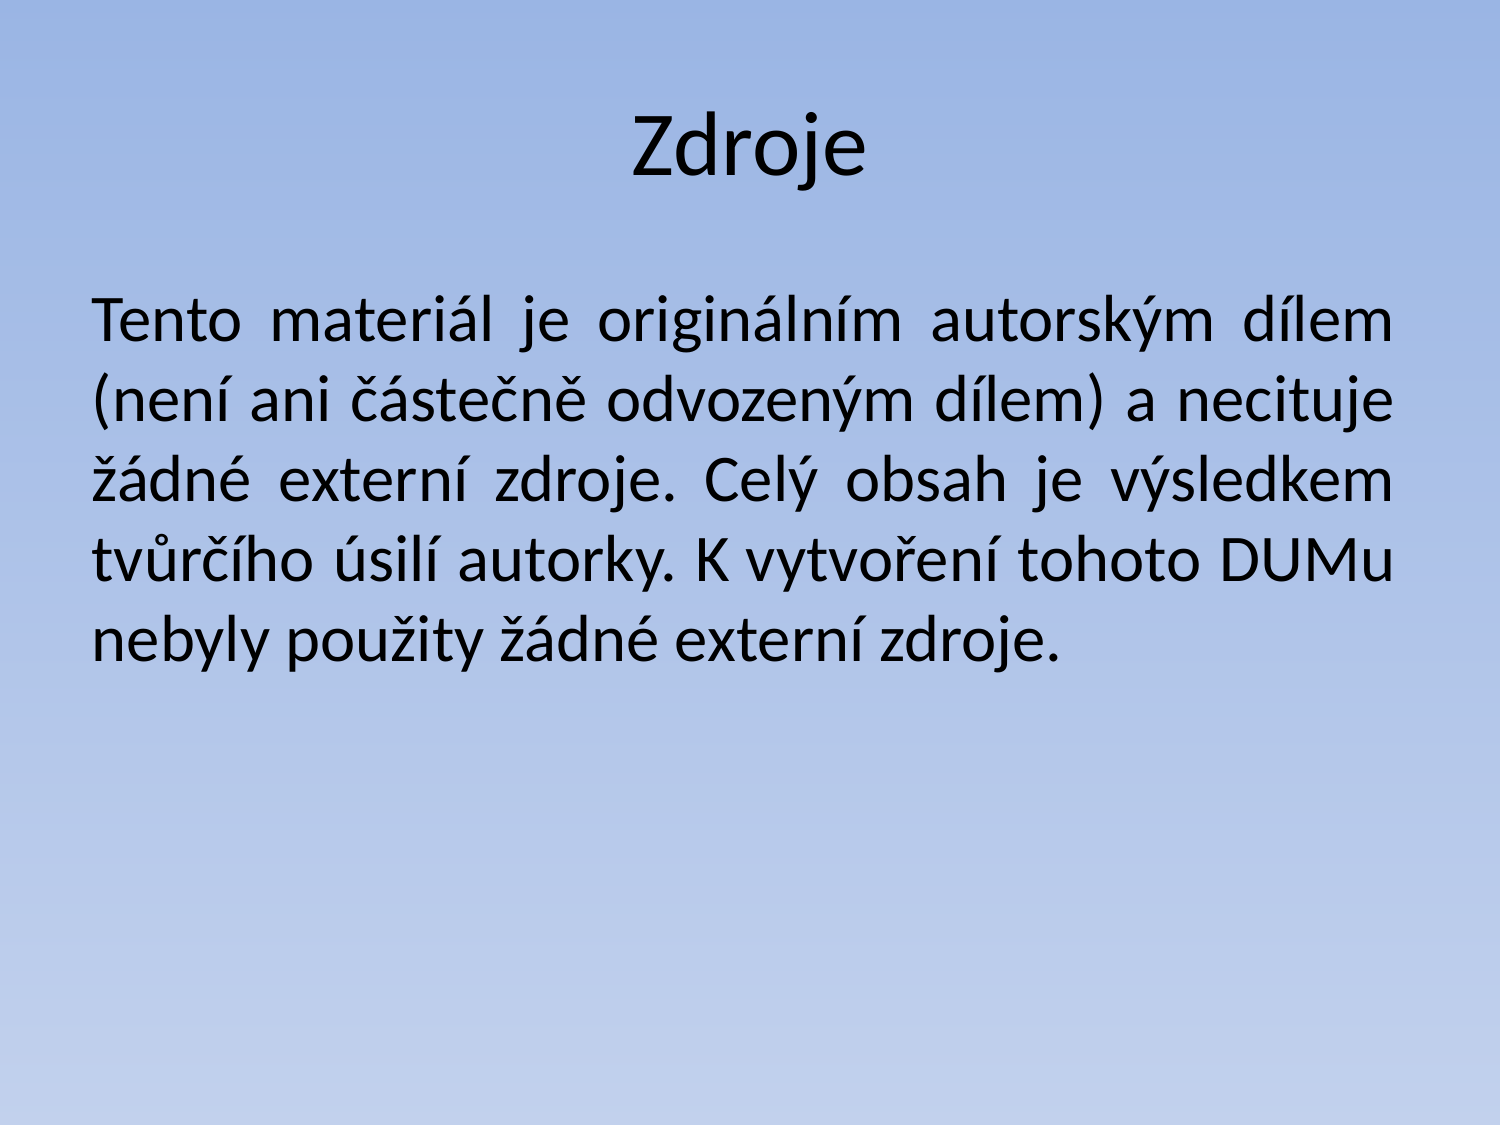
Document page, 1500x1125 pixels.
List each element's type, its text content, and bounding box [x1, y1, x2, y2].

title Zdroje [75, 45, 1426, 233]
list Tento materiál je originálním autorským dílem (není ani částečně odvozeným dílem) a necituje žádné externí zdroje. Celý obsah je výsledkem tvůrčího úsilí autorky. K vytvoření tohoto DUMu nebyly použity žádné externí zdroje. [76, 267, 1427, 1010]
